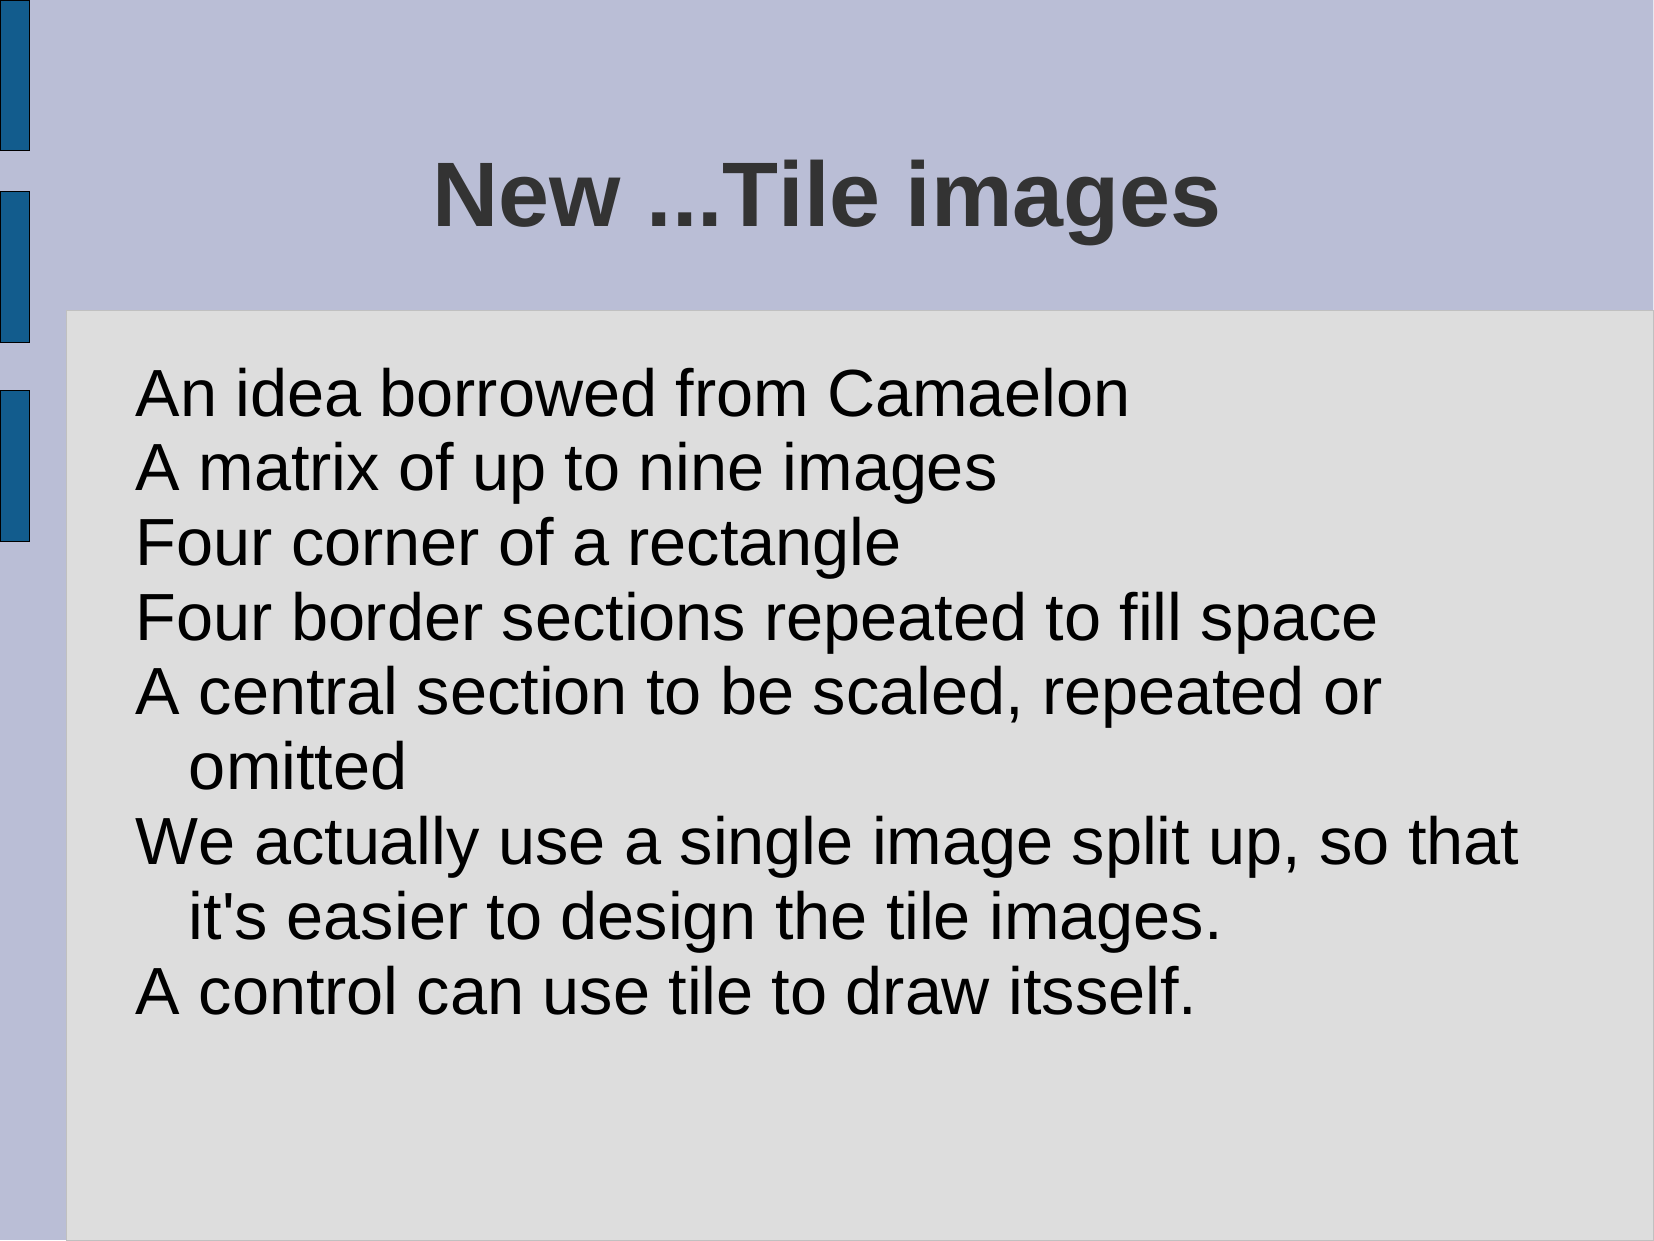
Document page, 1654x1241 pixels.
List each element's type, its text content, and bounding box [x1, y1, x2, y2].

list An idea borrowed from Camaelon A matrix of up to nine images Four corner of a rectangle Four border sections repeated to fill space A central section to be scaled, repeated or omitted We actually use a single image split up, so that it's easier to design the tile images. A control can use tile to draw itsself. [118, 355, 1531, 1123]
title New ...Tile images [121, 98, 1534, 291]
